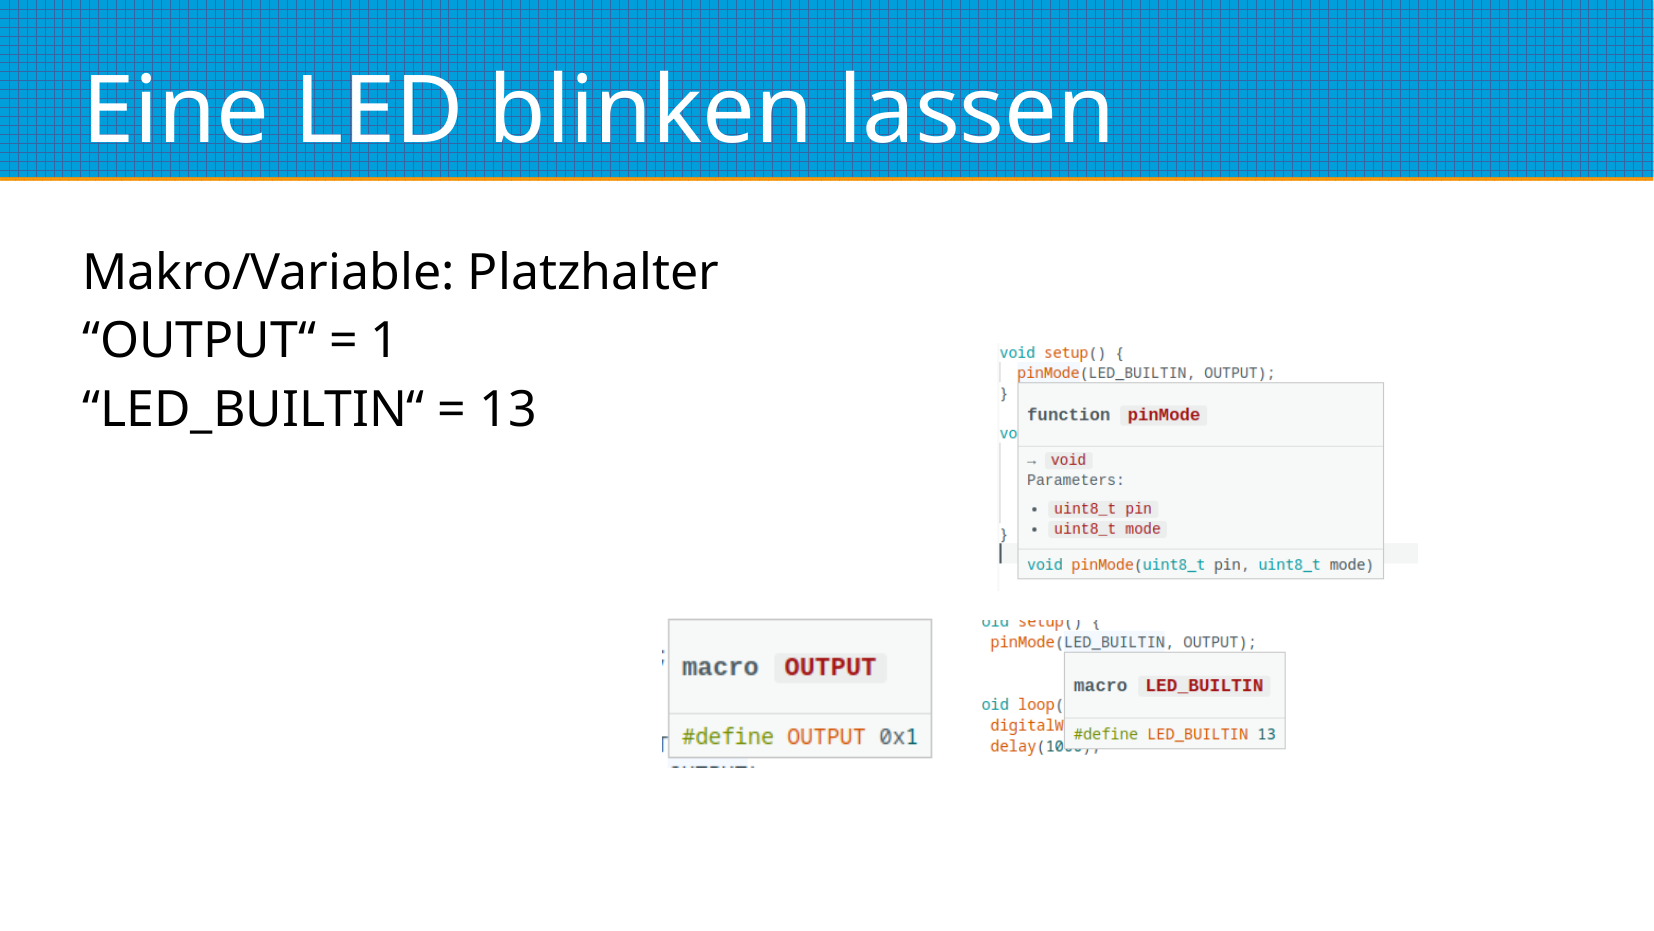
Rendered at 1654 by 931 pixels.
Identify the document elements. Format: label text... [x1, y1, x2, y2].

picture [982, 620, 1300, 757]
picture [991, 343, 1418, 591]
title Eine LED blinken lassen [82, 14, 1571, 171]
list Makro/Variable: Platzhalter “OUTPUT“ = 1 “LED_BUILTIN“ = 13 [82, 236, 1563, 811]
picture [662, 608, 945, 768]
